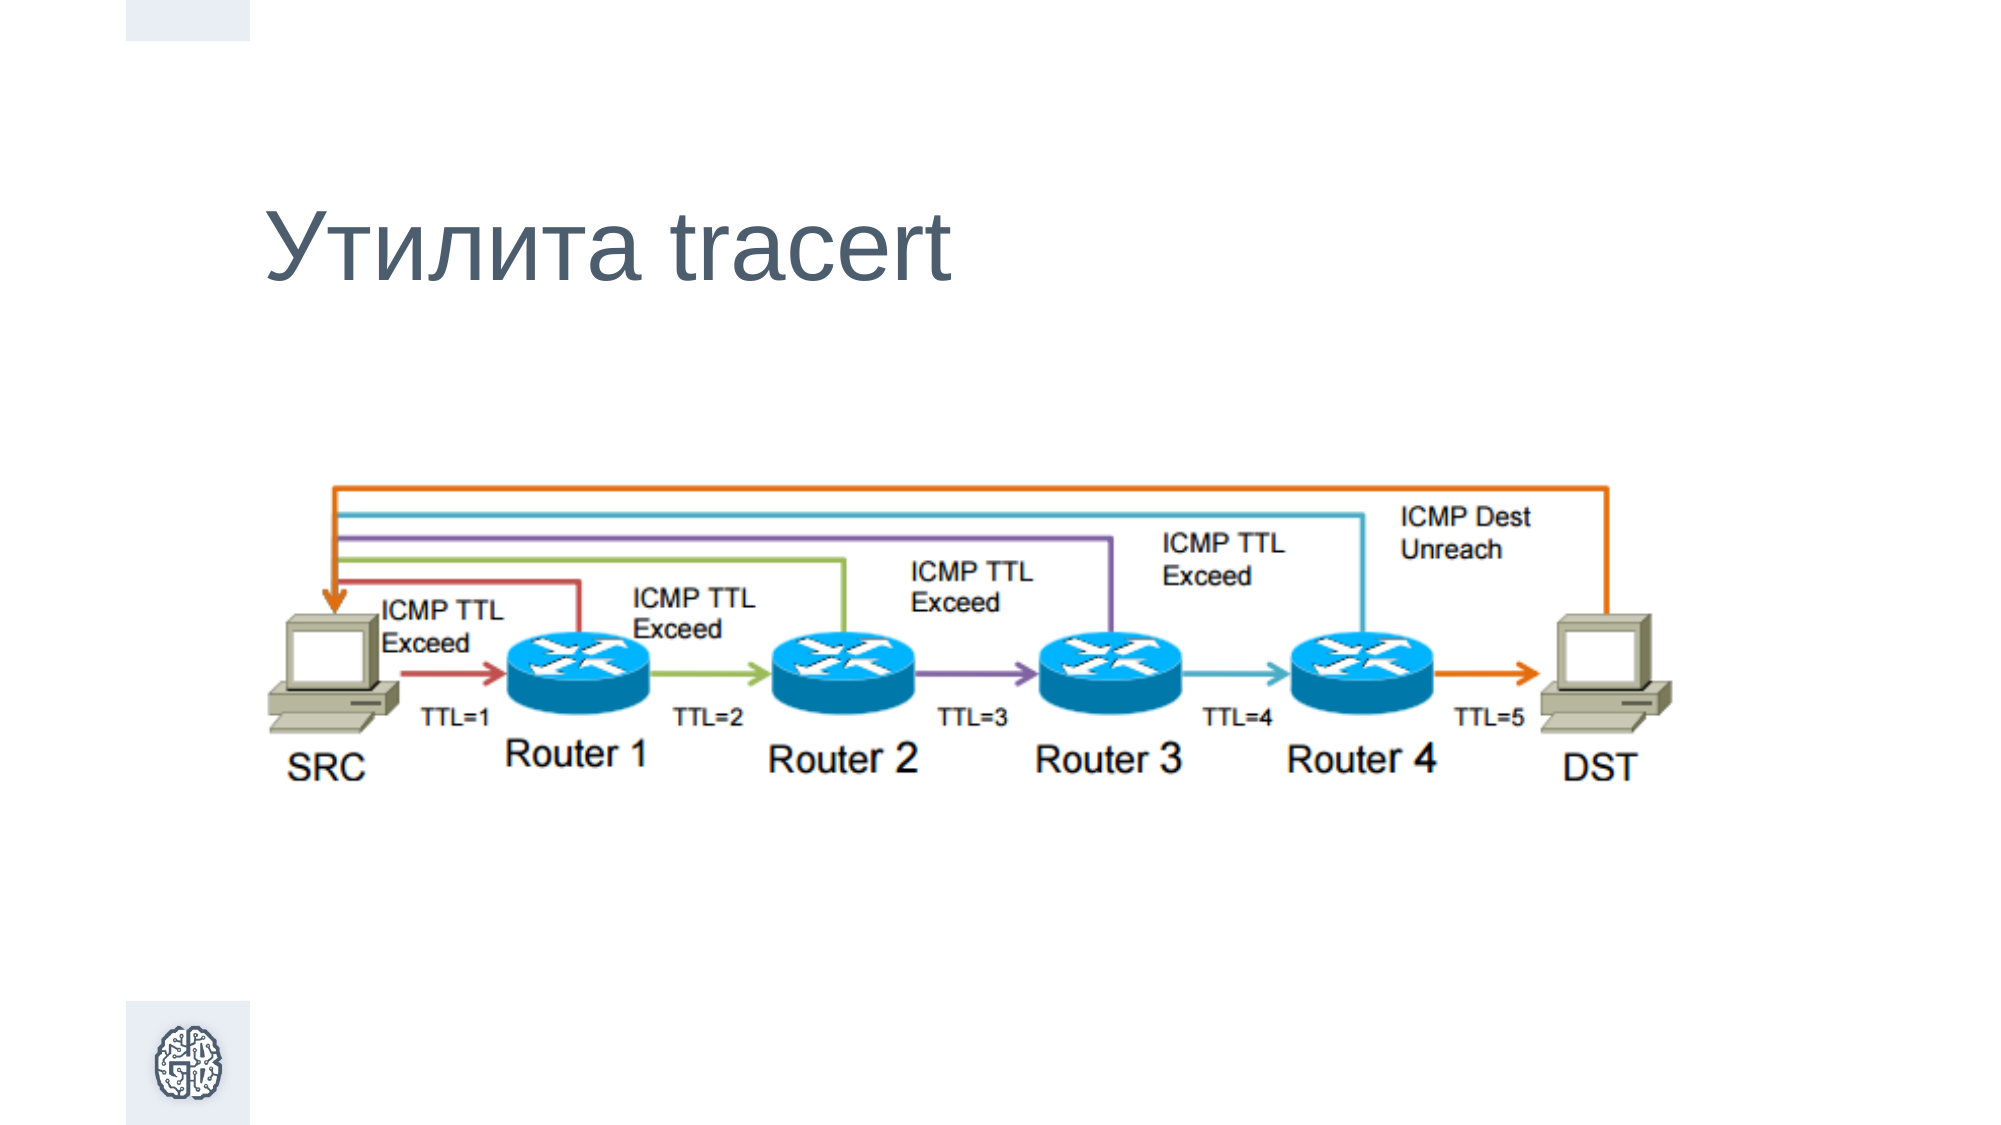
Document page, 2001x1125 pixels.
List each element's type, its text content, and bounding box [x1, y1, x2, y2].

title Утилита tracert [248, 124, 1752, 372]
picture [248, 447, 1689, 822]
picture [144, 1016, 232, 1110]
